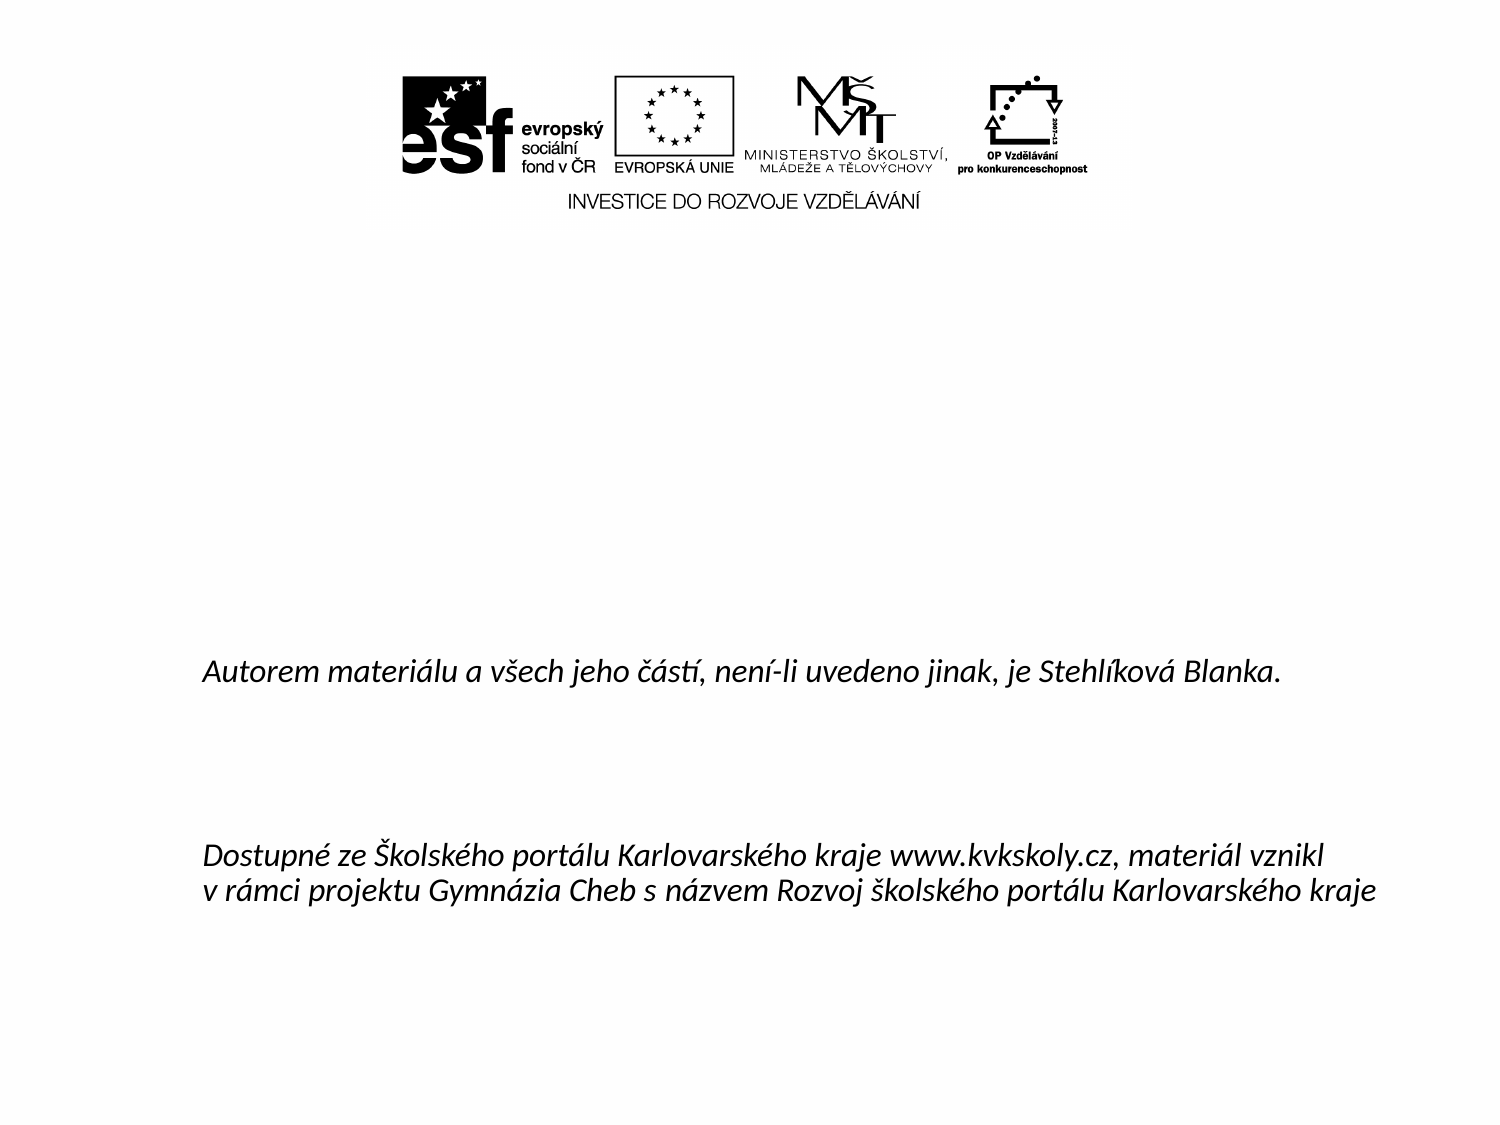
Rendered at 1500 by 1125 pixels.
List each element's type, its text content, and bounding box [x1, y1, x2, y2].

list Autorem materiálu a všech jeho částí, není-li uvedeno jinak, je Stehlíková Blanka. Dostupné ze Školského portálu Karlovarského kraje www.kvkskoly.cz, materiál vznikl v rámci projektu Gymnázia Cheb s názvem Rozvoj školského portálu Karlovarského kraje [75, 262, 1426, 1005]
picture [366, 45, 1134, 233]
